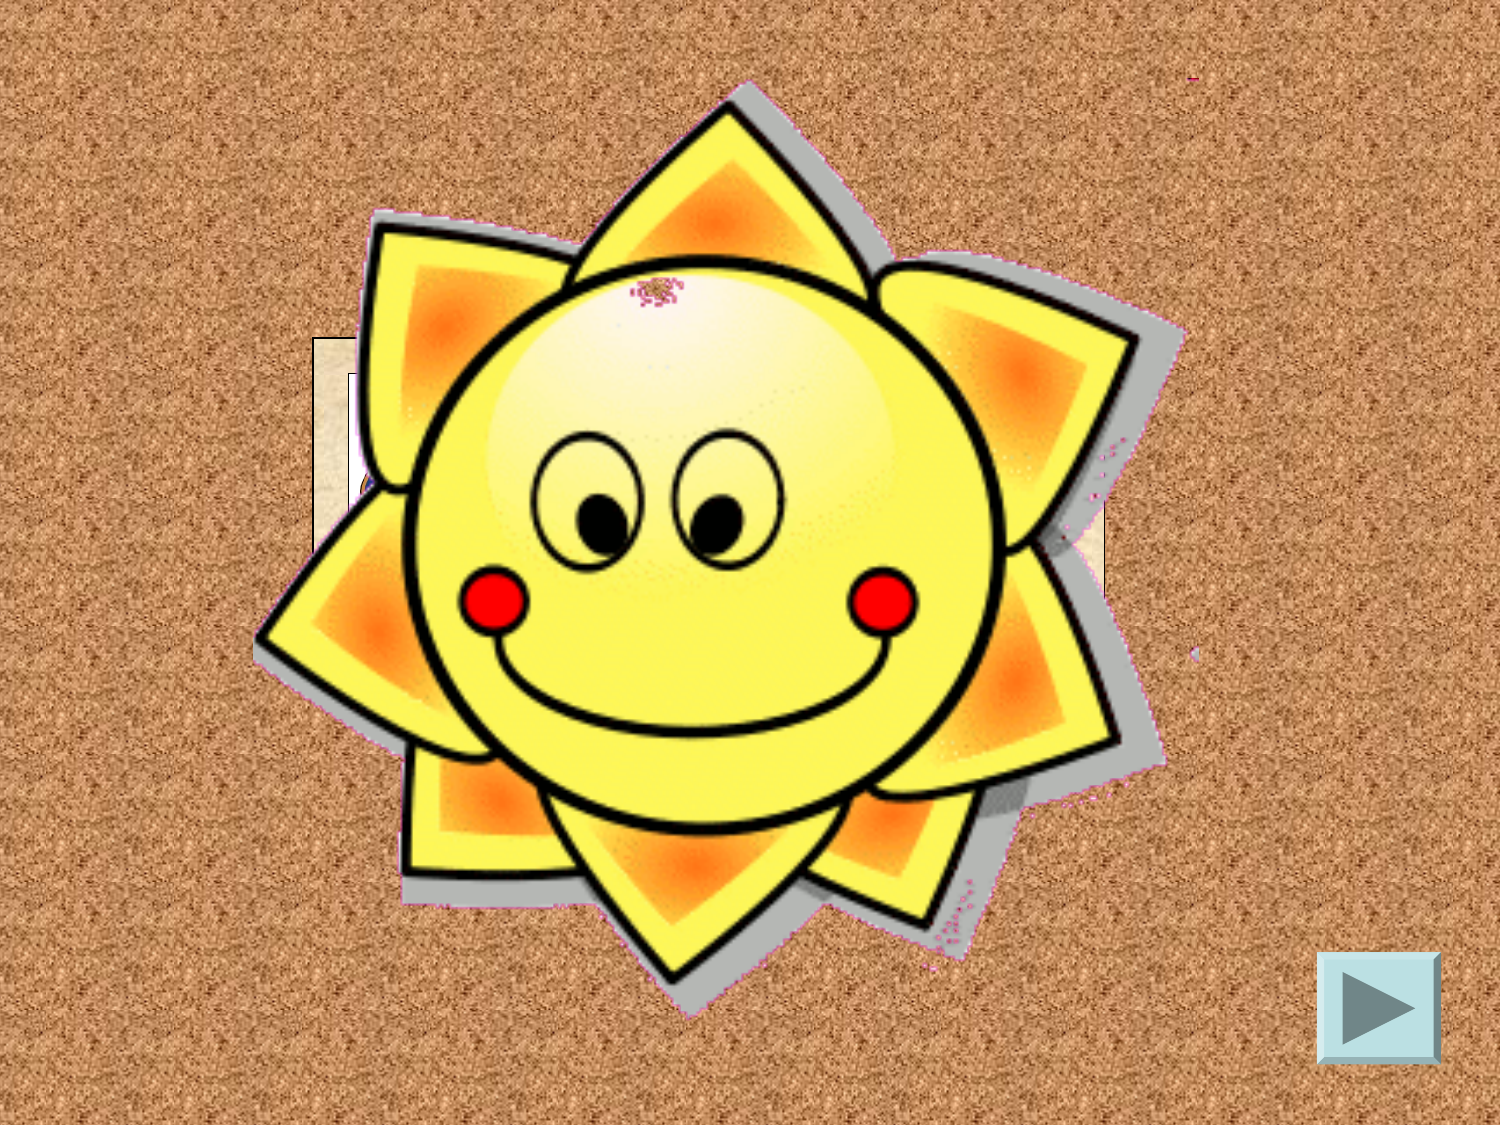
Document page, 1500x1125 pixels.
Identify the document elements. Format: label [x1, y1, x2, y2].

text_box [1318, 952, 1441, 1065]
picture [0, 0, 1500, 1125]
